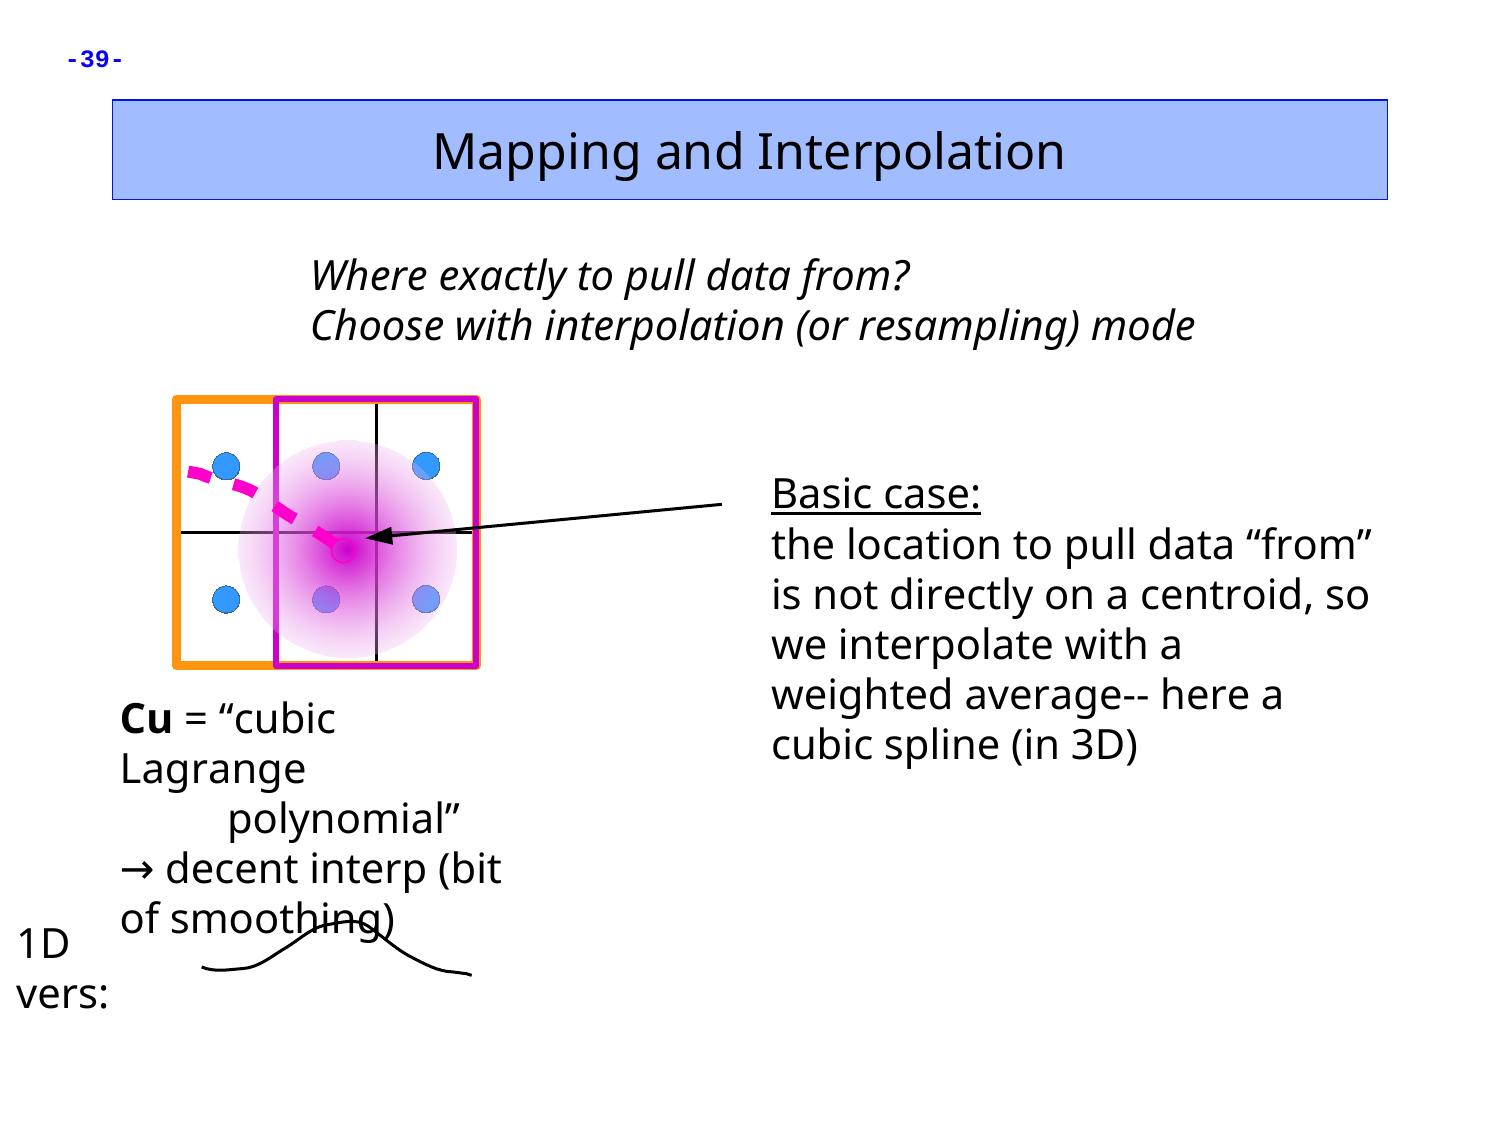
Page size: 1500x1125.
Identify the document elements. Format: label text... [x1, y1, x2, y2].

text_box [238, 440, 457, 658]
text_box Mapping and Interpolation [112, 99, 1388, 200]
text_box [212, 585, 240, 614]
text_box Where exactly to pull data from? Choose with interpolation (or resampling) mode [292, 238, 1245, 360]
text_box [212, 452, 240, 480]
text_box Basic case: the location to pull data “from” is not directly on a centroid, so we interpolate with a weighted average-- here a cubic spline (in 3D) [754, 458, 1391, 777]
text_box Cu = “cubic Lagrange polynomial” → decent interp (bit of smoothing) [101, 681, 551, 903]
text_box 1D vers: [0, 907, 191, 976]
